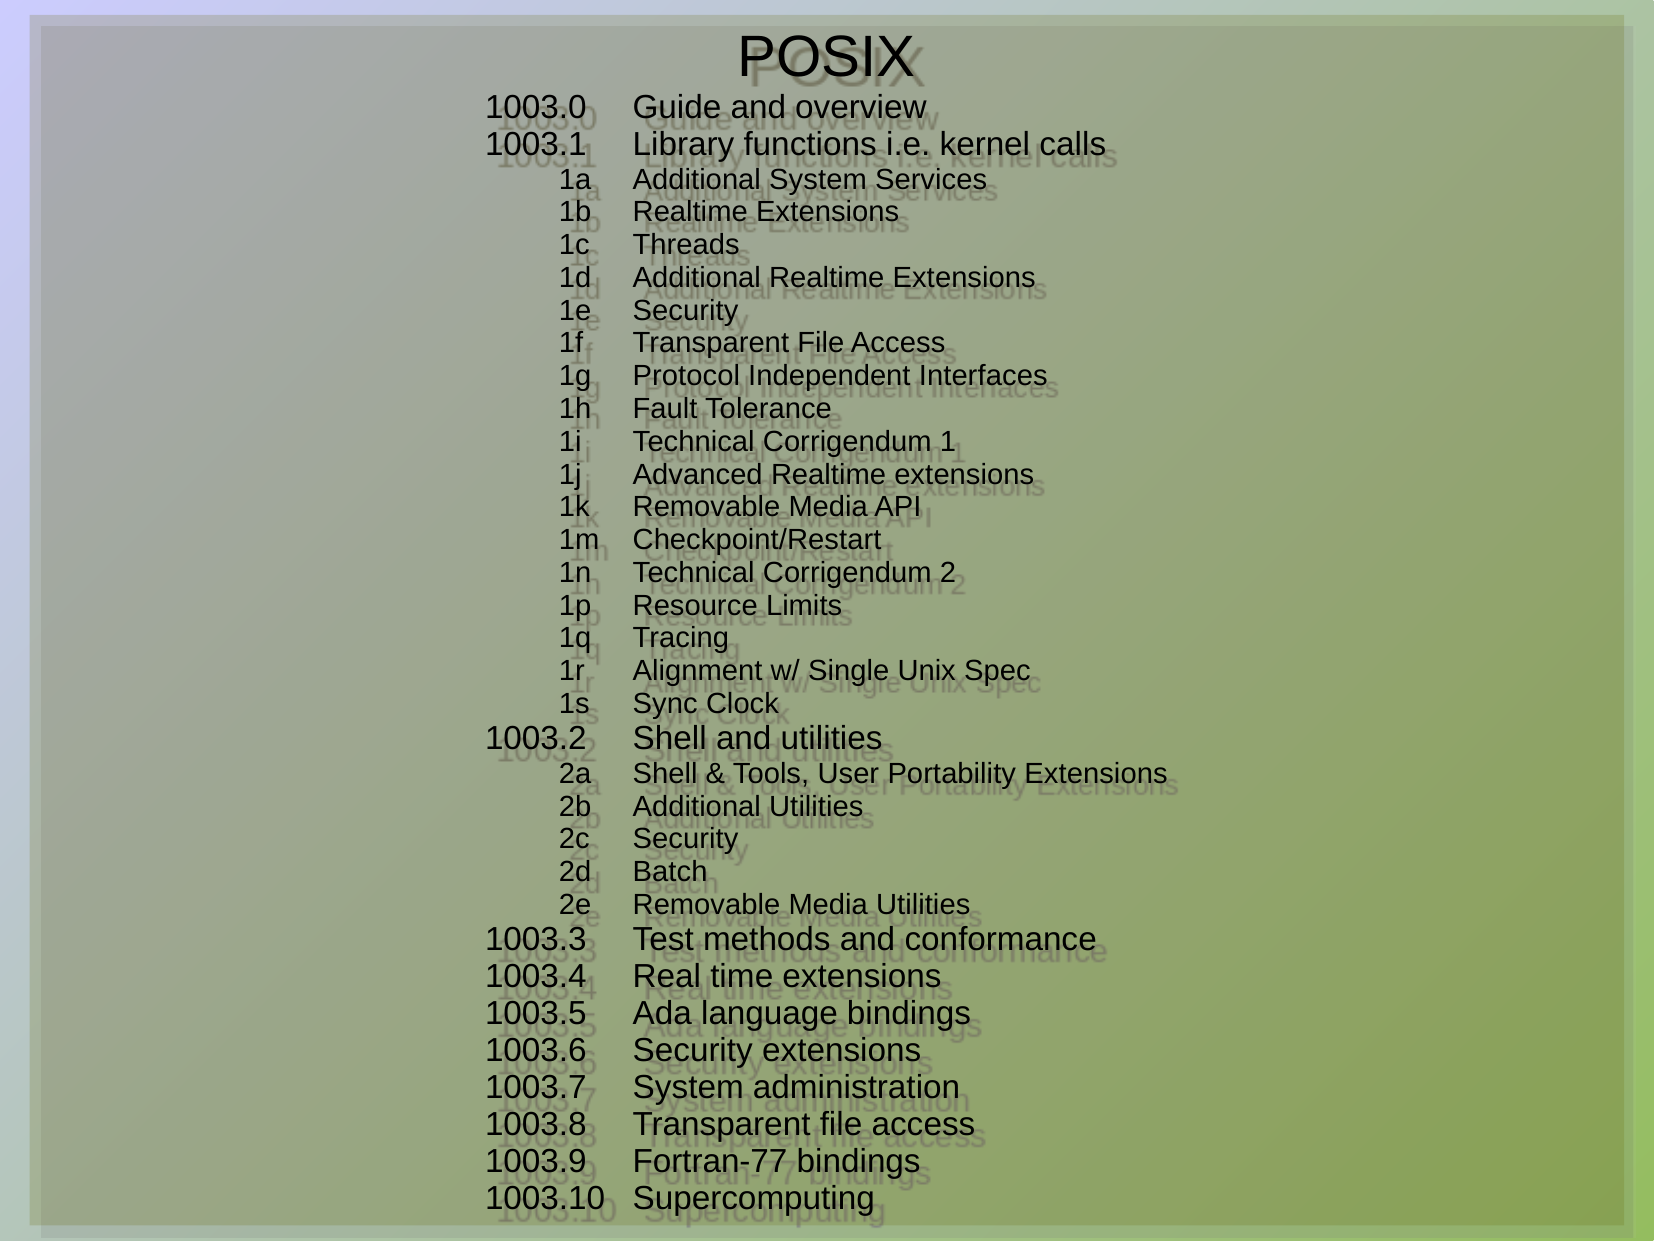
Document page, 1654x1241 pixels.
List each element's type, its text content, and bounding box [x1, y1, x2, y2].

text_box POSIX 1003.0 Guide and overview 1003.1 Library functions i.e. kernel calls 1a Additional System Services 1b Realtime Extensions 1c Threads 1d Additional Realtime Extensions 1e Security 1f Transparent File Access 1g Protocol Independent Interfaces 1h Fault Tolerance 1i Technical Corrigendum 1 1j Advanced Realtime extensions 1k Removable Media API 1m Checkpoint/Restart 1n Technical Corrigendum 2 1p Resource Limits 1q Tracing 1r Alignment w/ Single Unix Spec 1s Sync Clock 1003.2 Shell and utilities 2a Shell & Tools, User Portability Extensions 2b Additional Utilities 2c Security 2d Batch 2e Removable Media Utilities 1003.3 Test methods and conformance 1003.4 Real time extensions 1003.5 Ada language bindings 1003.6 Security extensions 1003.7 System administration 1003.8 Transparent file access 1003.9 Fortran-77 bindings 1003.10 Supercomputing [29, 14, 1625, 1226]
